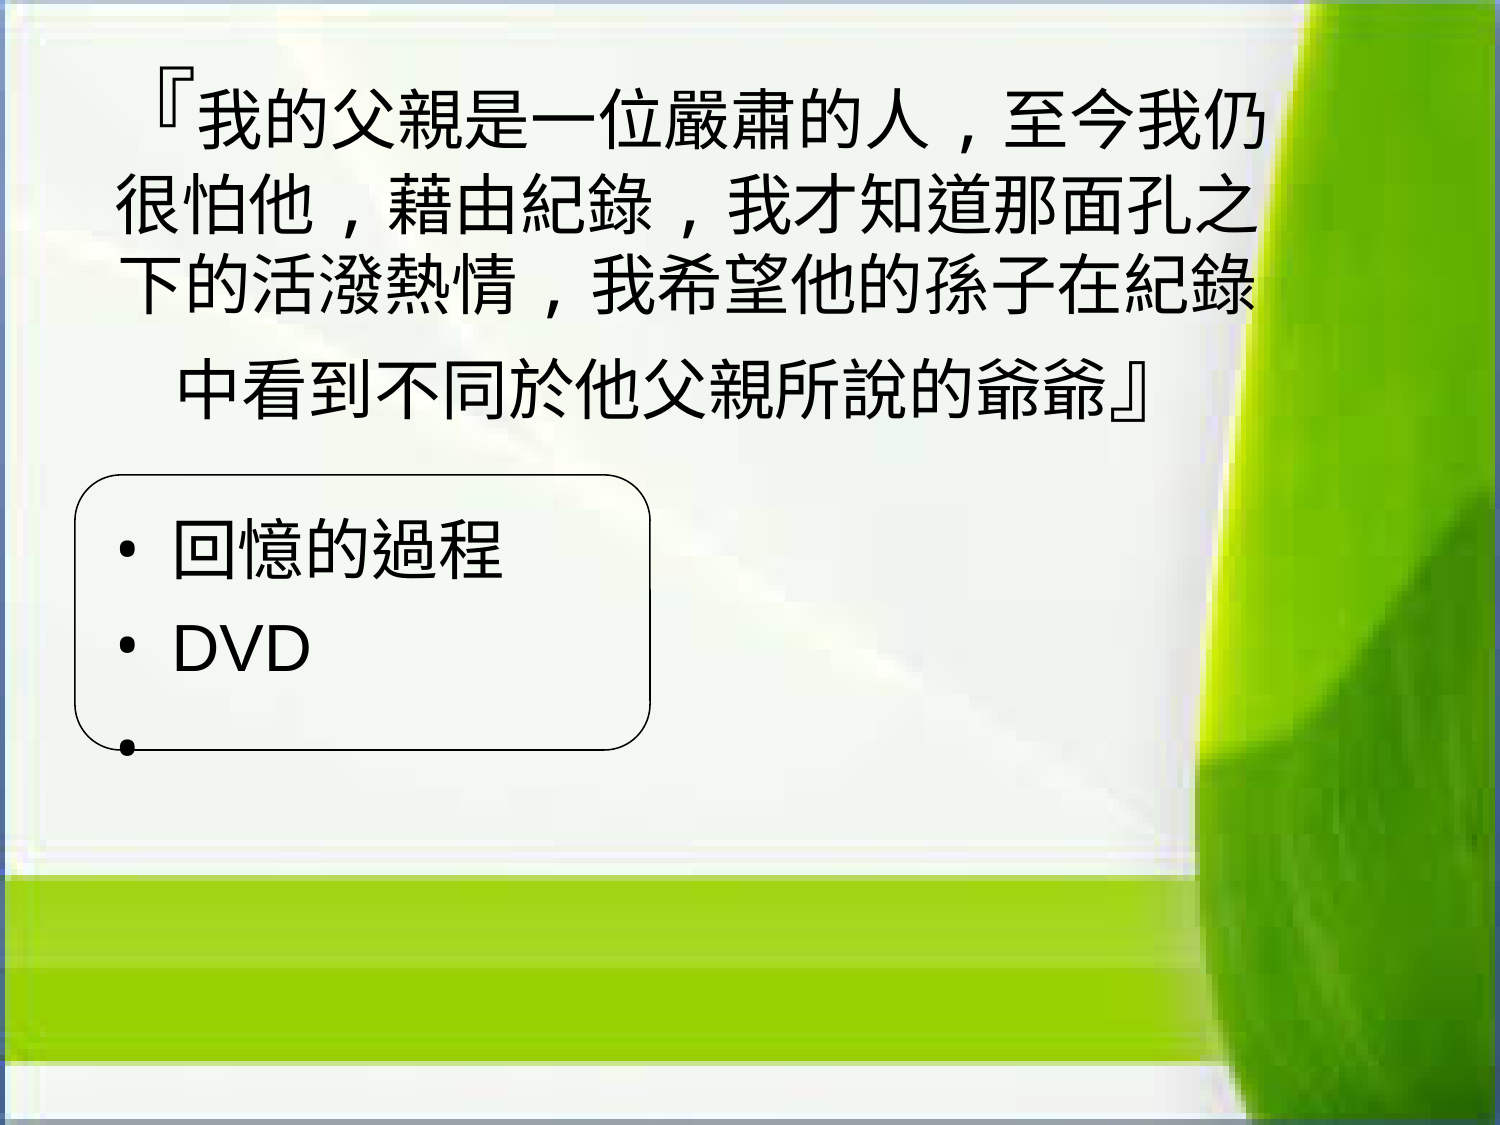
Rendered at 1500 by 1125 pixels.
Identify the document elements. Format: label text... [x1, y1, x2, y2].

list 回憶的過程 DVD [99, 500, 1288, 876]
title 『我的父親是一位嚴肅的人,至今我仍很怕他,藉由紀錄,我才知道那面孔之下的活潑熱情,我希望他的孫子在紀錄中看到不同於他父親所說的爺爺』 [75, 45, 1300, 438]
list 回憶的過程 DVD [99, 500, 649, 749]
